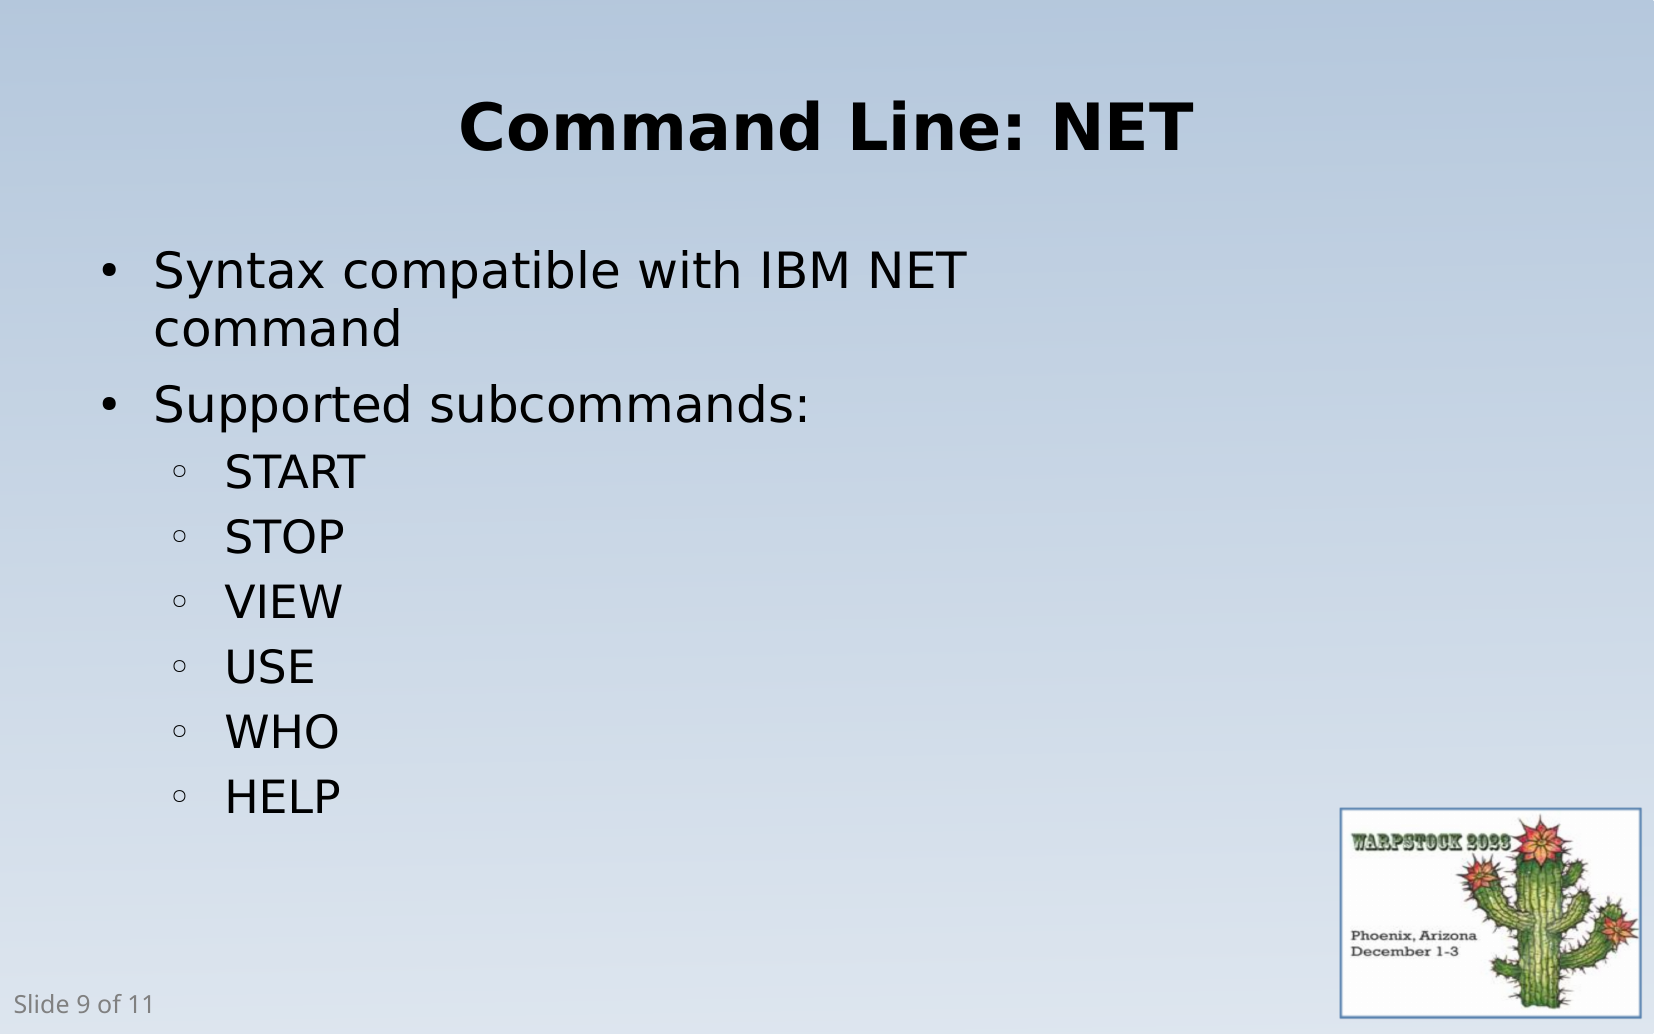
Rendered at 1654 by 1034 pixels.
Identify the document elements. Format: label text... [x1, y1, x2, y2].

picture [1343, 811, 1639, 1015]
title Command Line: NET [82, 41, 1571, 214]
list Syntax compatible with IBM NET command Supported subcommands: START STOP VIEW USE WHO HELP [82, 241, 1004, 842]
